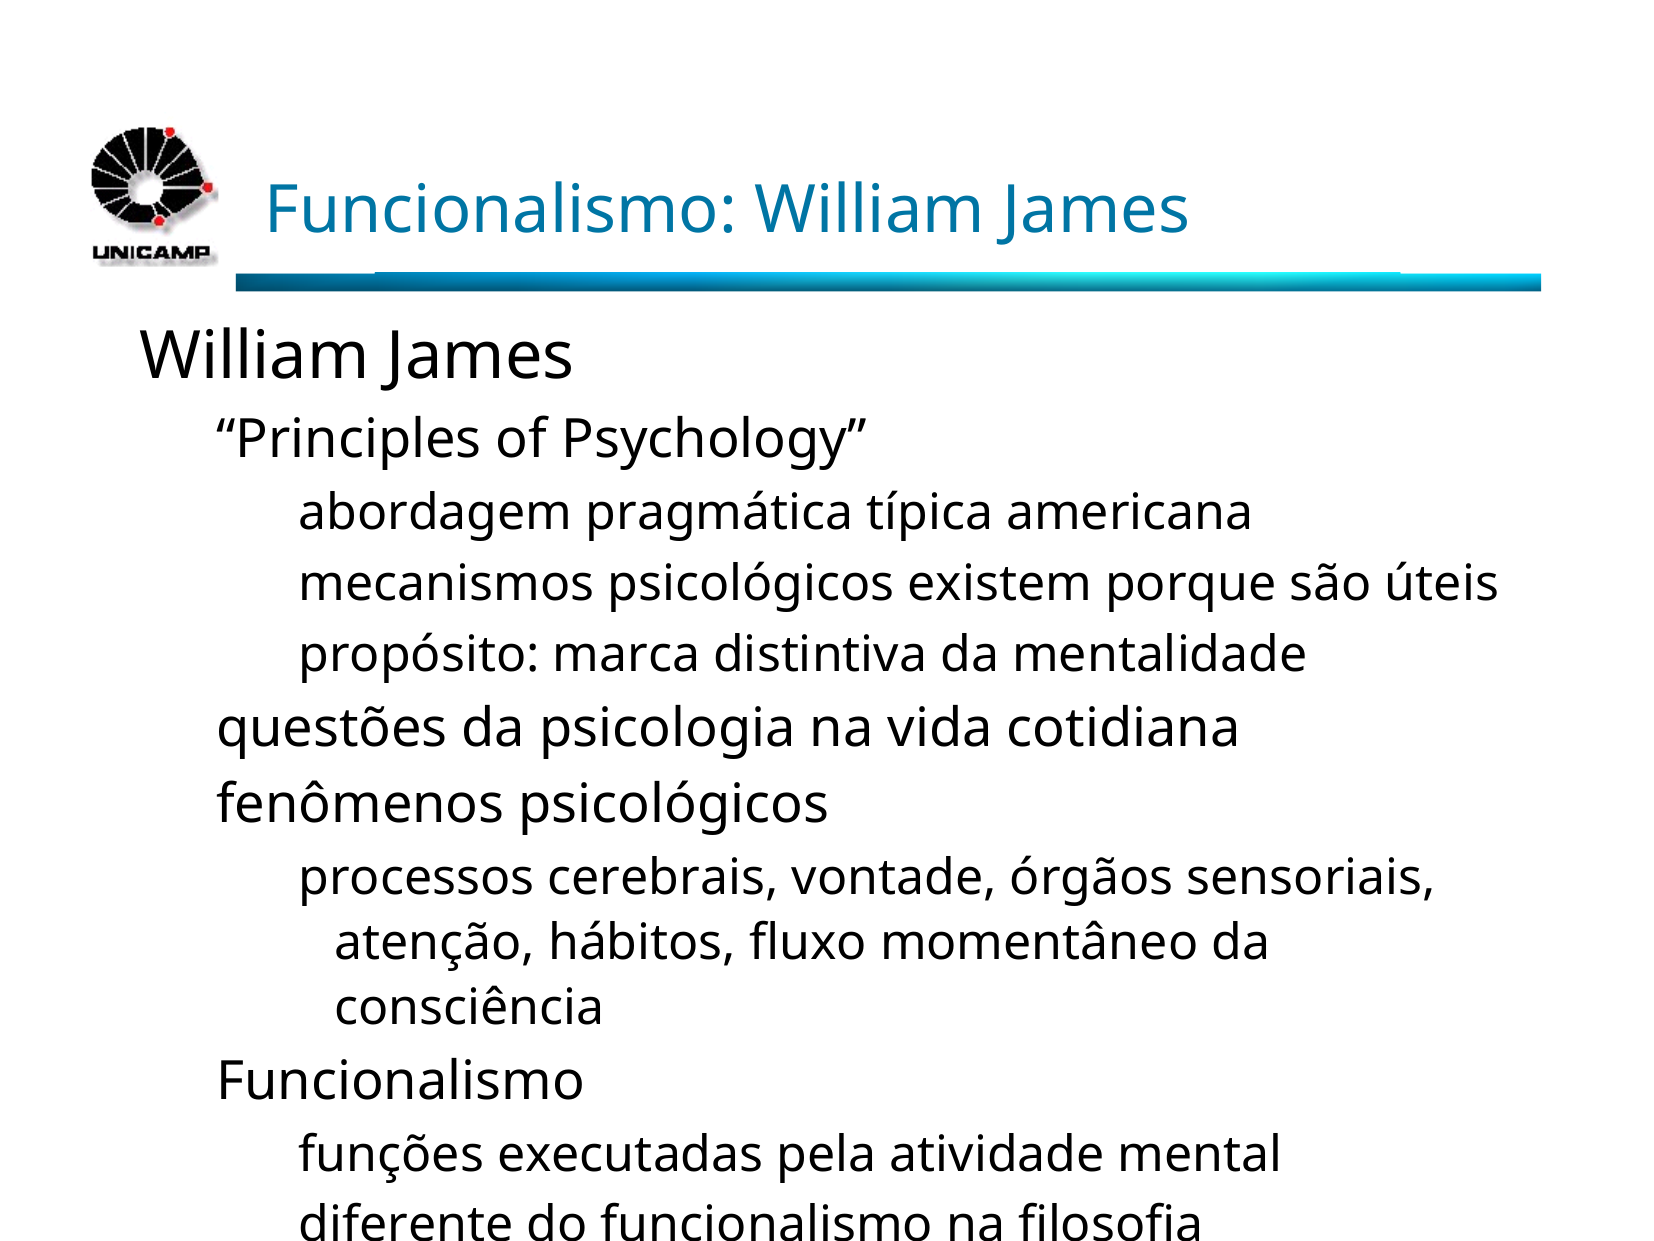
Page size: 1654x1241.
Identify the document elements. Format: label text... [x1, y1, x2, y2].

title Funcionalismo: William James [264, 42, 1534, 250]
picture [125, 272, 1654, 295]
list William James “Principles of Psychology” abordagem pragmática típica americana mecanismos psicológicos existem porque são úteis propósito: marca distintiva da mentalidade questões da psicologia na vida cotidiana fenômenos psicológicos processos cerebrais, vontade, órgãos sensoriais, atenção, hábitos, fluxo momentâneo da consciência Funcionalismo funções executadas pela atividade mental diferente do funcionalismo na filosofia [121, 309, 1534, 1182]
